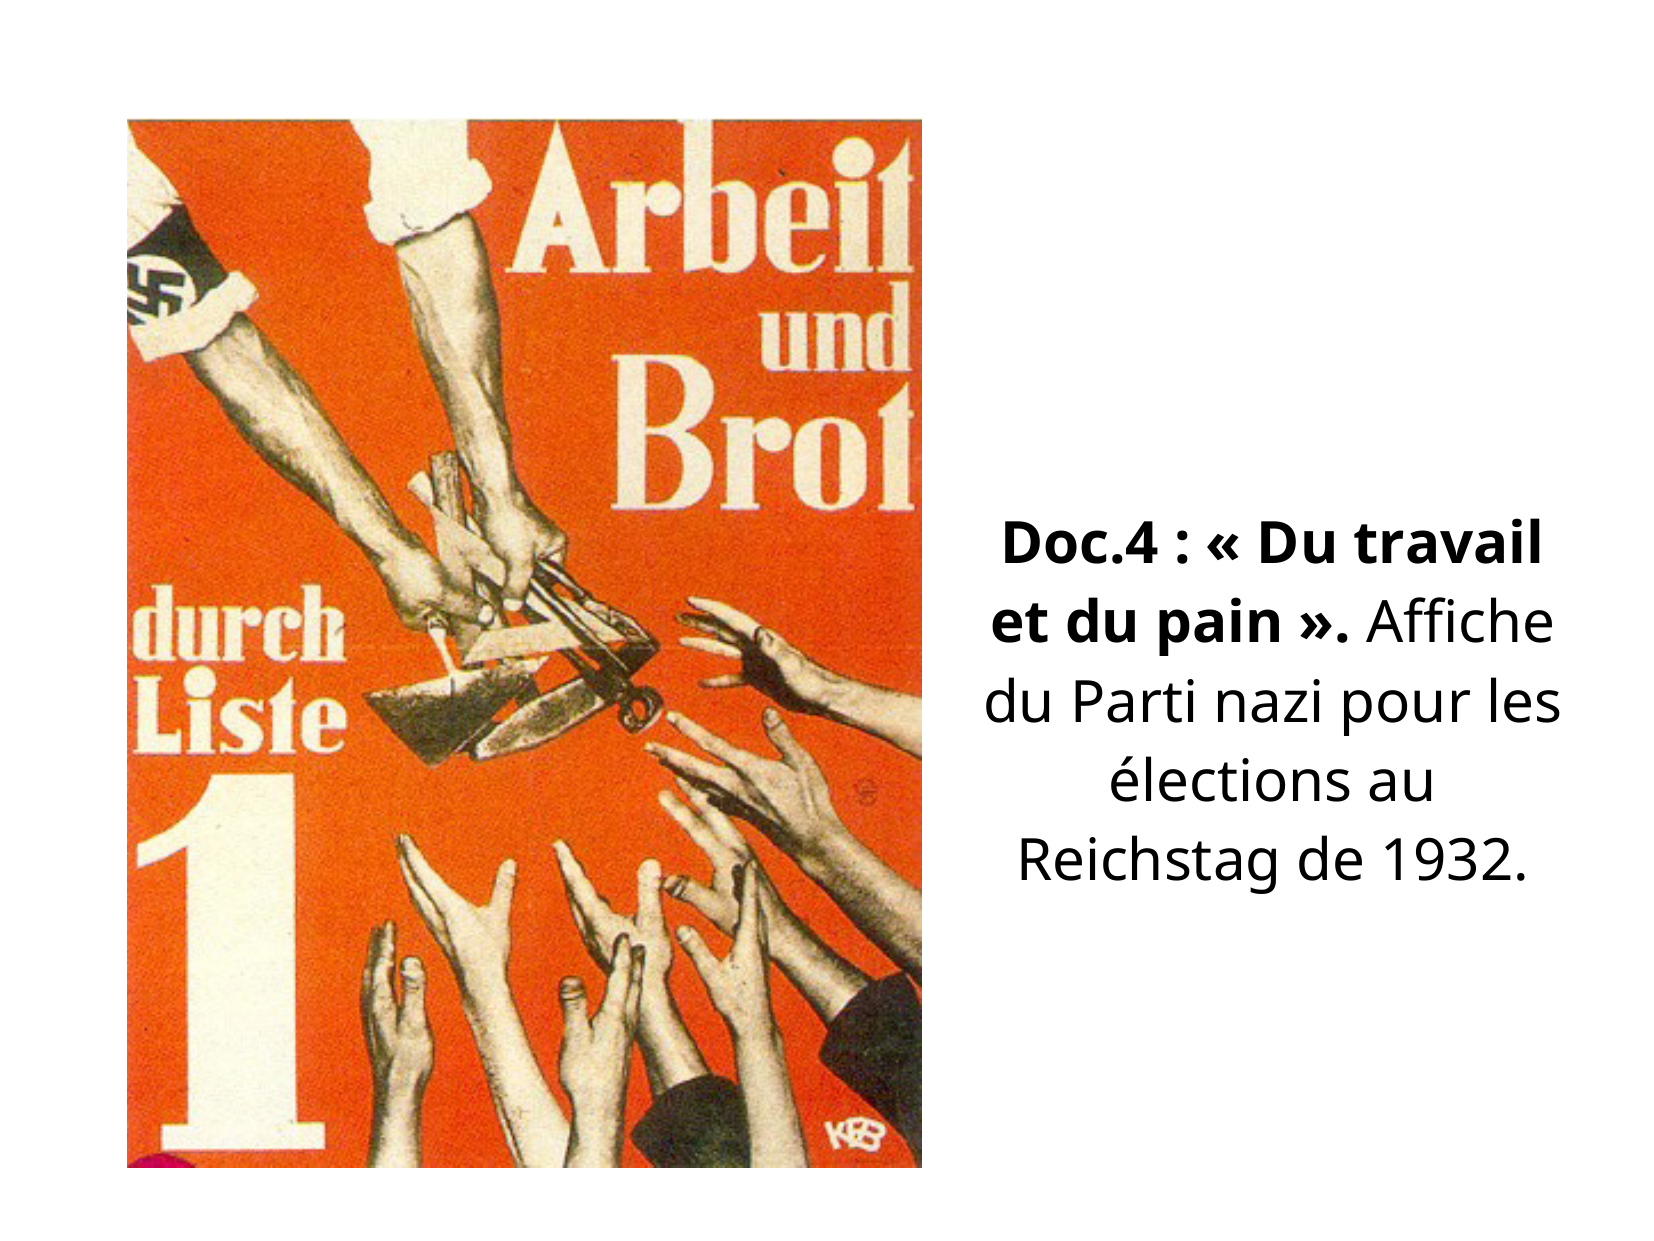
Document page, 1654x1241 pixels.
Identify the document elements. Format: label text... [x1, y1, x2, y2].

text_box Doc.4 : « Du travail et du pain ». Affiche du Parti nazi pour les élections au Reichstag de 1932. [974, 297, 1571, 1102]
picture [127, 118, 922, 1168]
